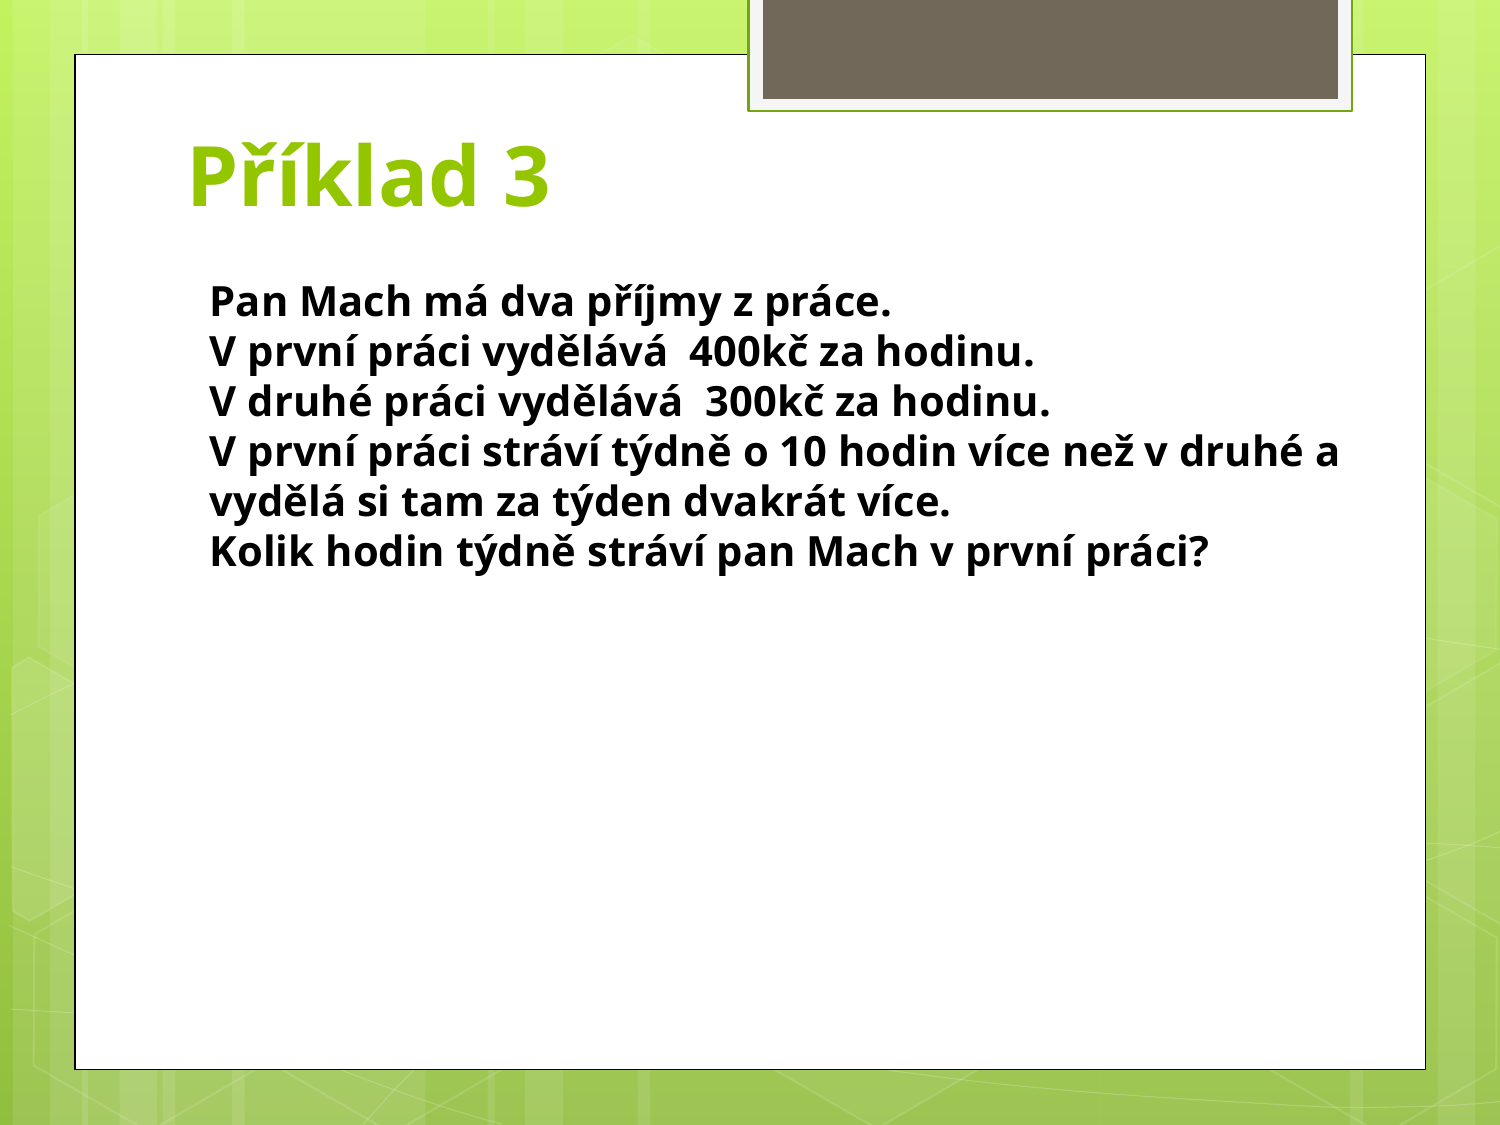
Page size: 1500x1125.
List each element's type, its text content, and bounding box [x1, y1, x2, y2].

text_box Pan Mach má dva příjmy z práce. V první práci vydělává 400kč za hodinu. V druhé práci vydělává 300kč za hodinu. V první práci stráví týdně o 10 hodin více než v druhé a vydělá si tam za týden dvakrát více. Kolik hodin týdně stráví pan Mach v první práci? [194, 267, 1377, 636]
title Příklad 3 [171, 42, 1415, 231]
